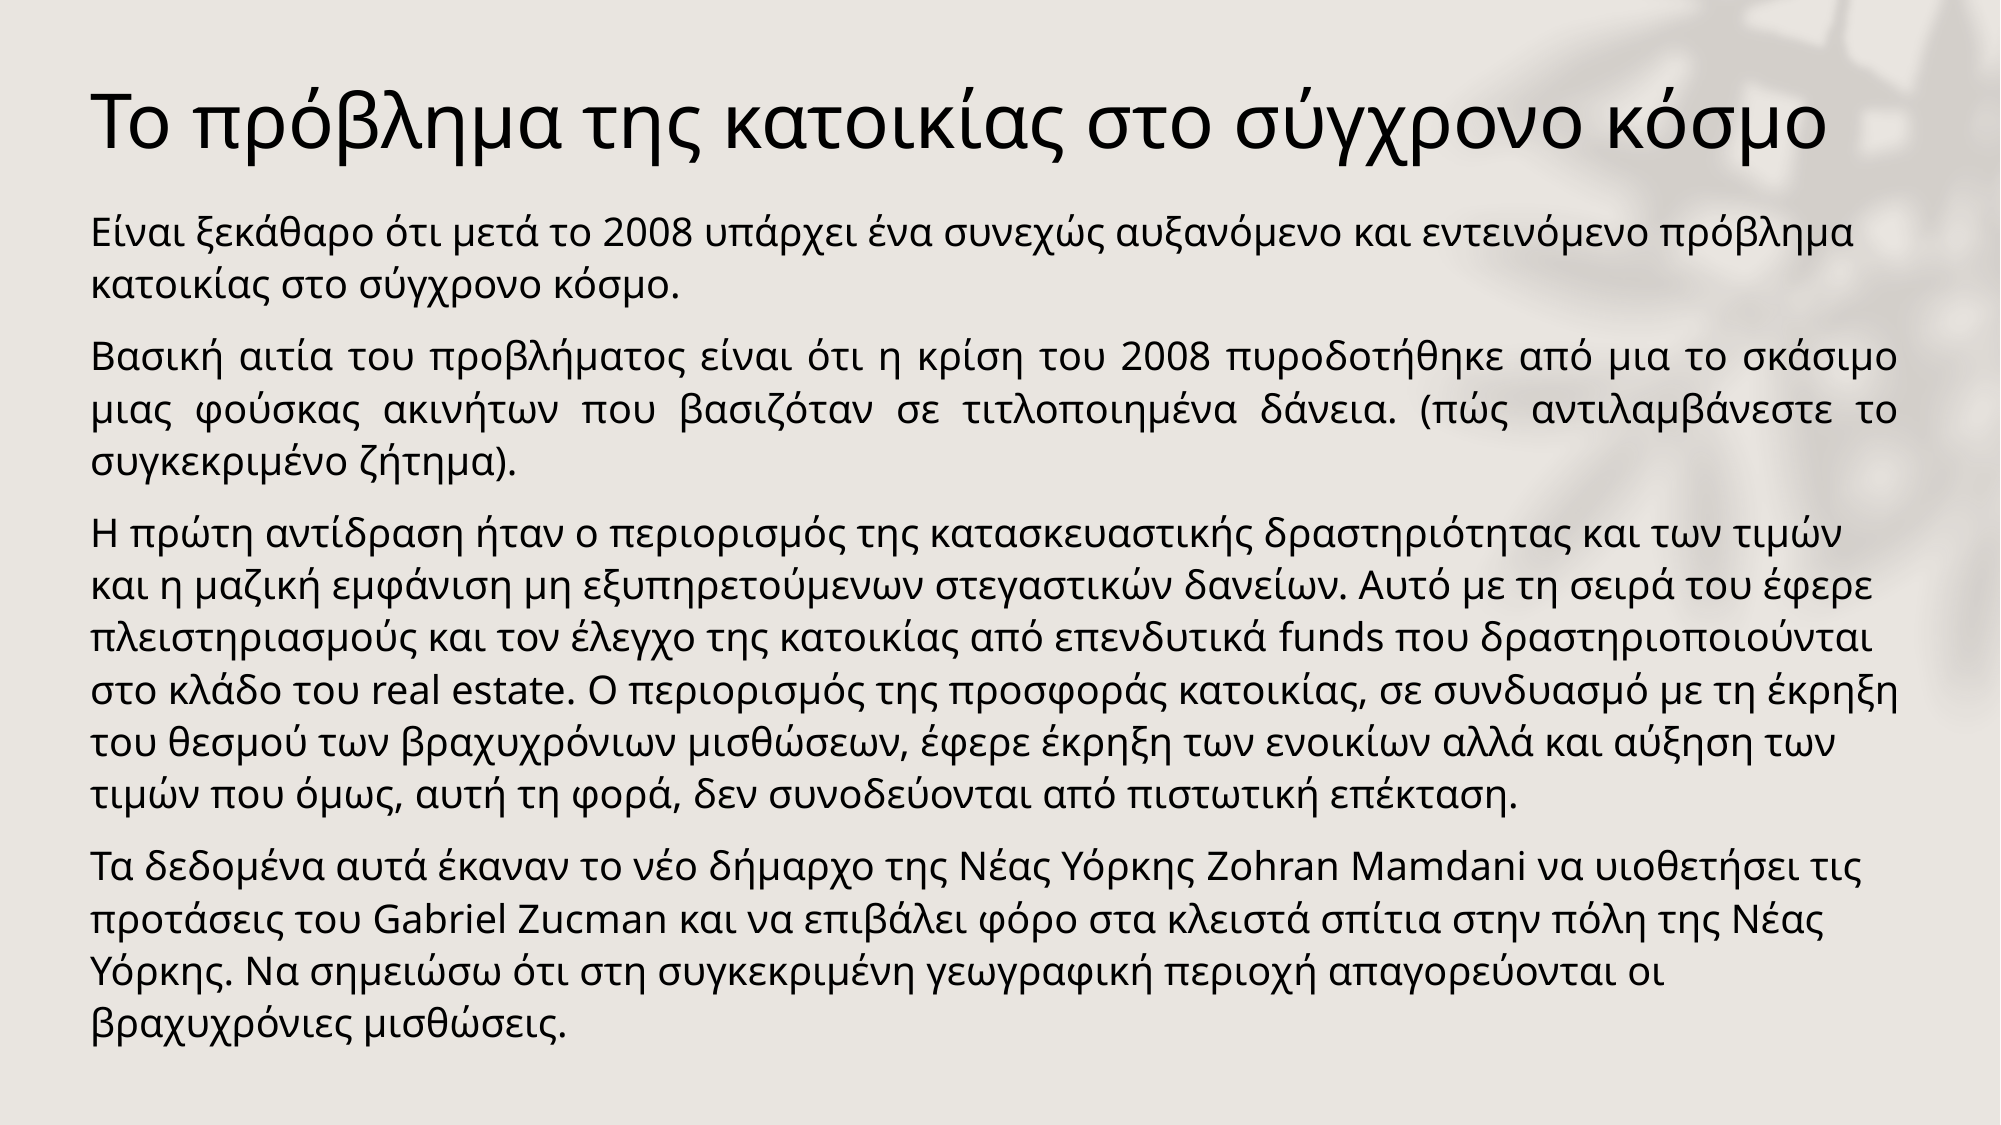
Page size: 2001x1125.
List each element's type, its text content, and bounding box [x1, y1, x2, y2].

list Είναι ξεκάθαρο ότι μετά το 2008 υπάρχει ένα συνεχώς αυξανόμενο και εντεινόμενο πρόβλημα κατοικίας στο σύγχρονο κόσμο. Βασική αιτία του προβλήματος είναι ότι η κρίση του 2008 πυροδοτήθηκε από μια το σκάσιμο μιας φούσκας ακινήτων που βασιζόταν σε τιτλοποιημένα δάνεια. (πώς αντιλαμβάνεστε το συγκεκριμένο ζήτημα). Η πρώτη αντίδραση ήταν ο περιορισμός της κατασκευαστικής δραστηριότητας και των τιμών και η μαζική εμφάνιση μη εξυπηρετούμενων στεγαστικών δανείων. Αυτό με τη σειρά του έφερε πλειστηριασμούς και τον έλεγχο της κατοικίας από επενδυτικά funds που δραστηριοποιούνται στο κλάδο του real estate. Ο περιορισμός της προσφοράς κατοικίας, σε συνδυασμό με τη έκρηξη του θεσμού των βραχυχρόνιων μισθώσεων, έφερε έκρηξη των ενοικίων αλλά και αύξηση των τιμών που όμως, αυτή τη φορά, δεν συνοδεύονται από πιστωτική επέκταση. Τα δεδομένα αυτά έκαναν το νέο δήμαρχο της Νέας Υόρκης Zohran Mamdani να υιοθετήσει τις προτάσεις του Gabriel Zucman και να επιβάλει φόρο στα κλειστά σπίτια στην πόλη της Νέας Υόρκης. Να σημειώσω ότι στη συγκεκριμένη γεωγραφική περιοχή απαγορεύονται οι βραχυχρόνιες μισθώσεις. [75, 194, 1925, 1066]
title Το πρόβλημα της κατοικίας στο σύγχρονο κόσμο [75, 60, 1863, 176]
